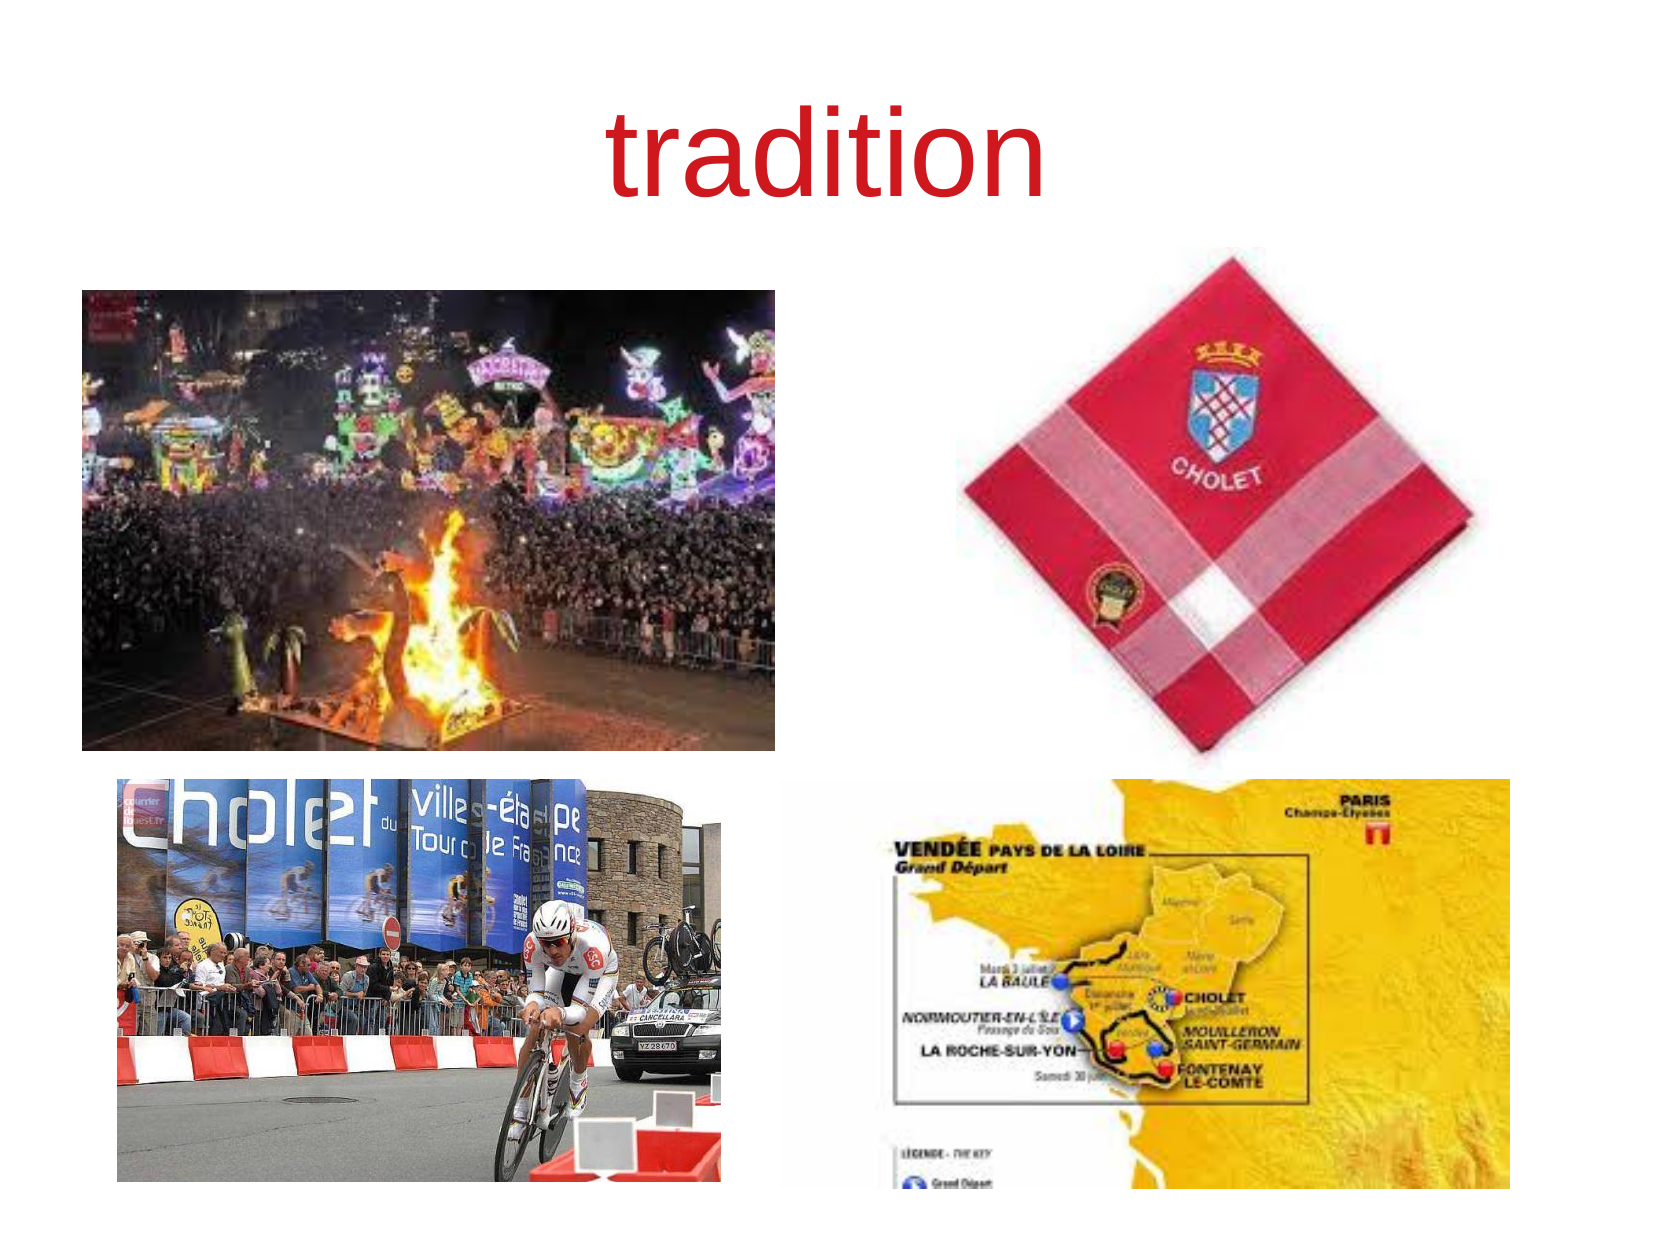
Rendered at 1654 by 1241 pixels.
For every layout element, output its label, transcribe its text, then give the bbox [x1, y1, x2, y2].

picture [779, 247, 1510, 1189]
picture [82, 290, 775, 751]
title tradition [82, 49, 1571, 257]
picture [117, 779, 721, 1182]
